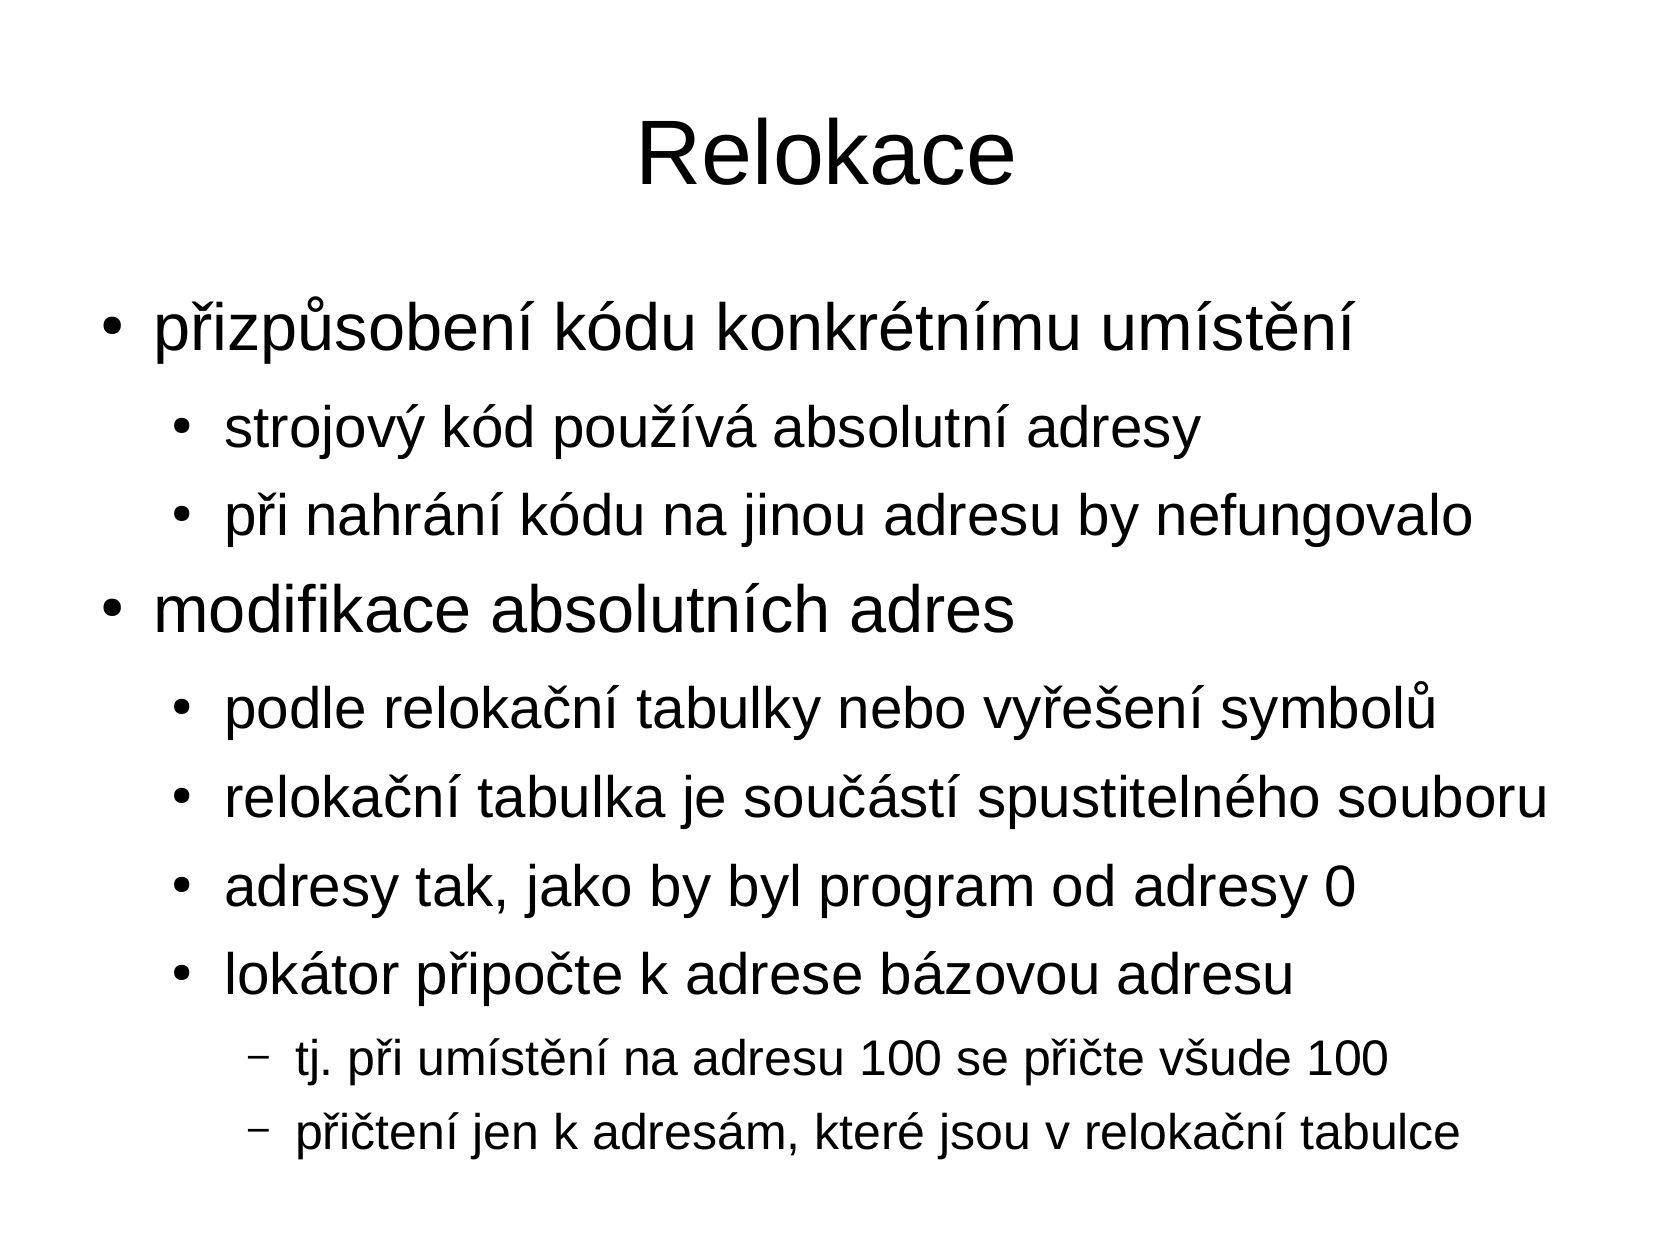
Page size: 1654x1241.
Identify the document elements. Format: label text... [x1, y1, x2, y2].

list přizpůsobení kódu konkrétnímu umístění strojový kód používá absolutní adresy při nahrání kódu na jinou adresu by nefungovalo modifikace absolutních adres podle relokační tabulky nebo vyřešení symbolů relokační tabulka je součástí spustitelného souboru adresy tak, jako by byl program od adresy 0 lokátor připočte k adrese bázovou adresu tj. při umístění na adresu 100 se přičte všude 100 přičtení jen k adresám, které jsou v relokační tabulce [82, 290, 1571, 1160]
title Relokace [82, 56, 1571, 250]
